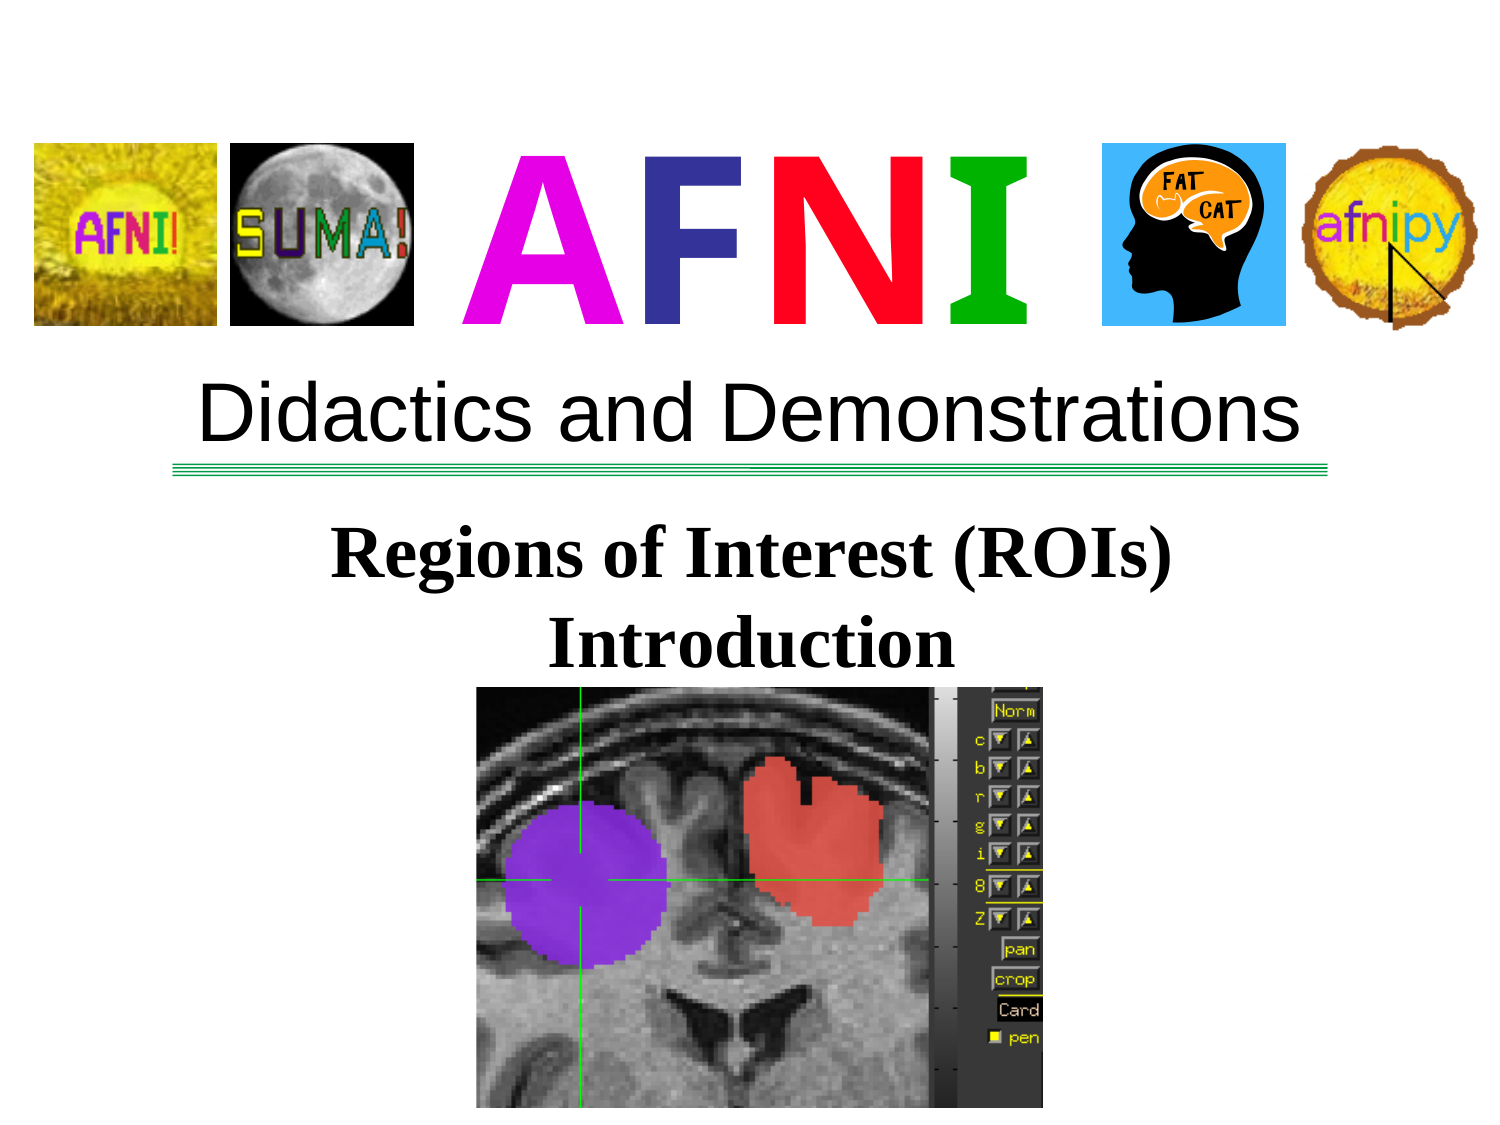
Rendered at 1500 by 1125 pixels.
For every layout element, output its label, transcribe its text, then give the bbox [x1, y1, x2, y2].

picture [1293, 137, 1487, 332]
title AFNI [433, 59, 1094, 350]
picture [476, 687, 1043, 1108]
text_box Regions of Interest (ROIs) Introduction [268, 495, 1236, 766]
picture [230, 143, 414, 326]
picture [34, 143, 217, 326]
picture [1102, 143, 1286, 326]
text_box Didactics and Demonstrations [181, 350, 1318, 463]
